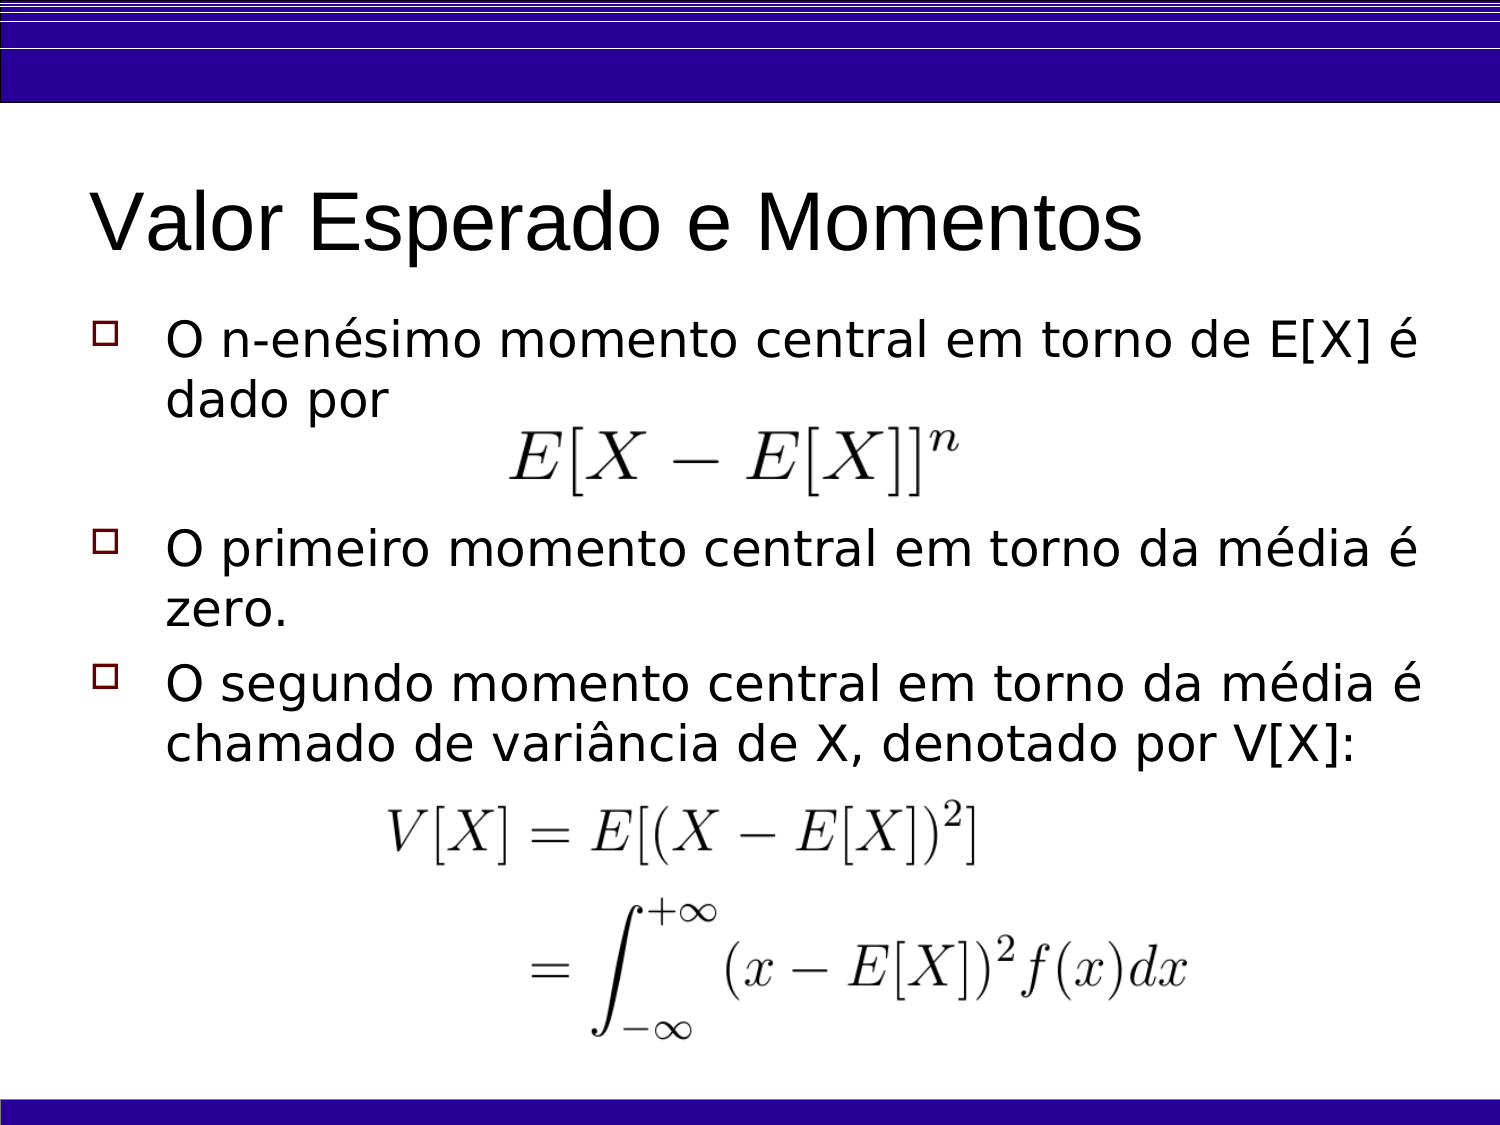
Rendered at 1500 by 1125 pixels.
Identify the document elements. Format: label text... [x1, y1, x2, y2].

picture [369, 791, 1205, 1068]
picture [496, 396, 981, 520]
title Valor Esperado e Momentos [75, 87, 1426, 275]
list O n-enésimo momento central em torno de E[X] é dado por O primeiro momento central em torno da média é zero. O segundo momento central em torno da média é chamado de variância de X, denotado por V[X]: [74, 299, 1450, 1006]
